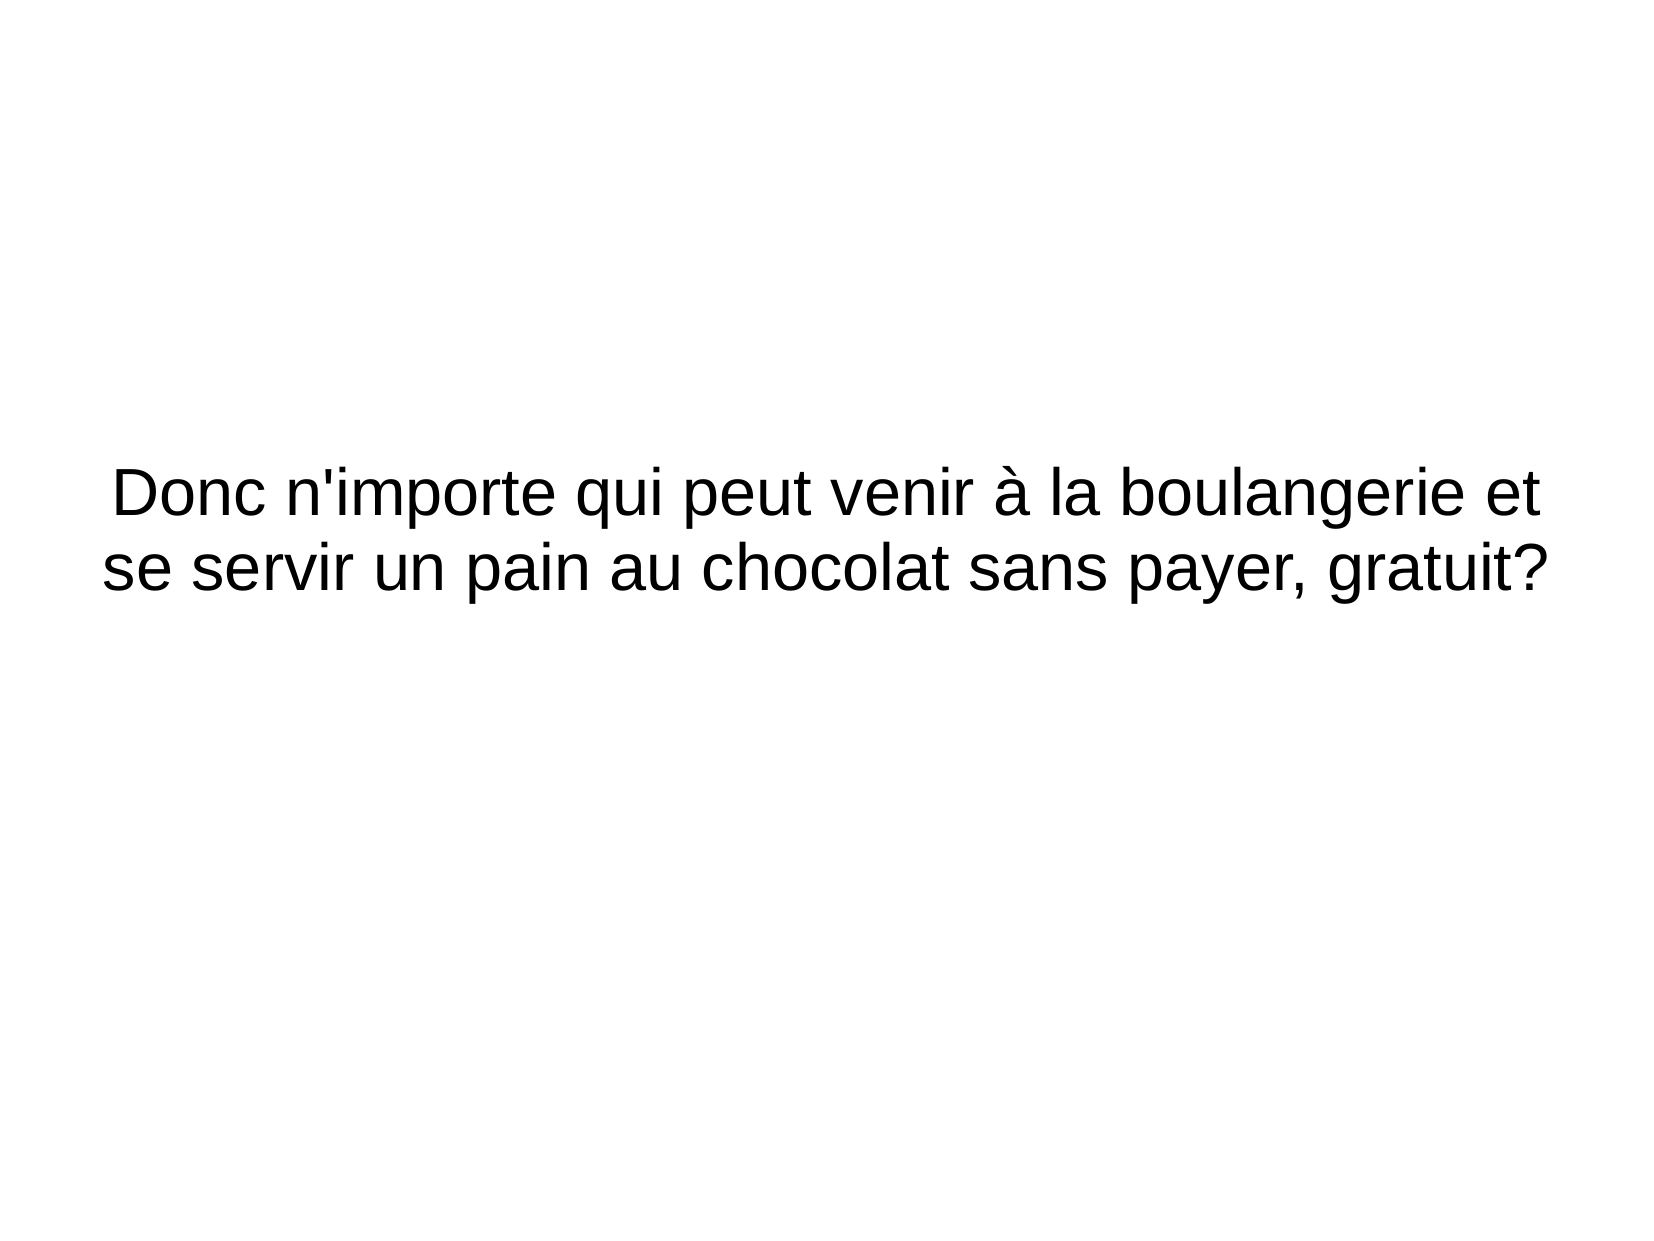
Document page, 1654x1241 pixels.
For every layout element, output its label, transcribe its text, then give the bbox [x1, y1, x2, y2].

subtitle Donc n'importe qui peut venir à la boulangerie et se servir un pain au chocolat sans payer, gratuit? [82, 49, 1571, 1010]
